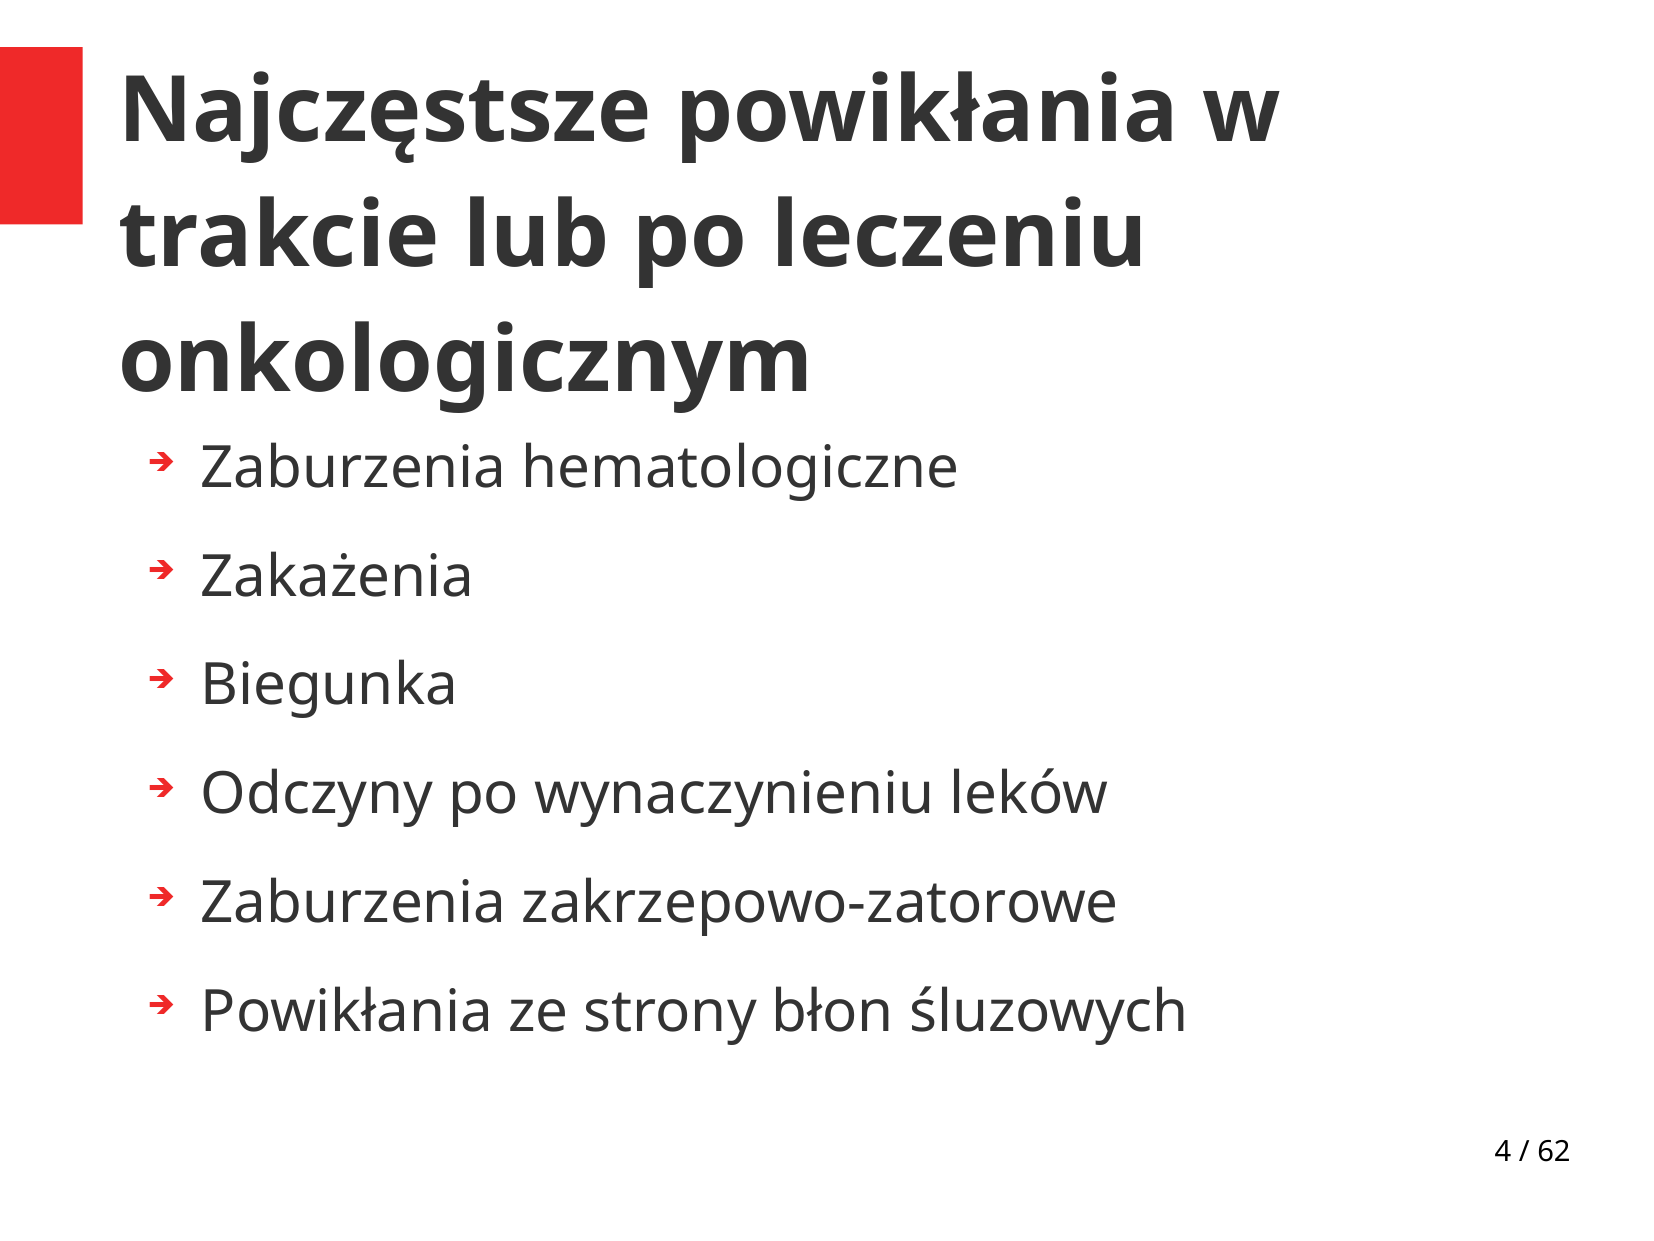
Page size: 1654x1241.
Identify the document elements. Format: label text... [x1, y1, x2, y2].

title Najczęstsze powikłania w trakcie lub po leczeniu onkologicznym [118, 36, 1571, 426]
list Zaburzenia hematologiczne Zakażenia Biegunka Odczyny po wynaczynieniu leków Zaburzenia zakrzepowo-zatorowe Powikłania ze strony błon śluzowych [129, 425, 1548, 1145]
